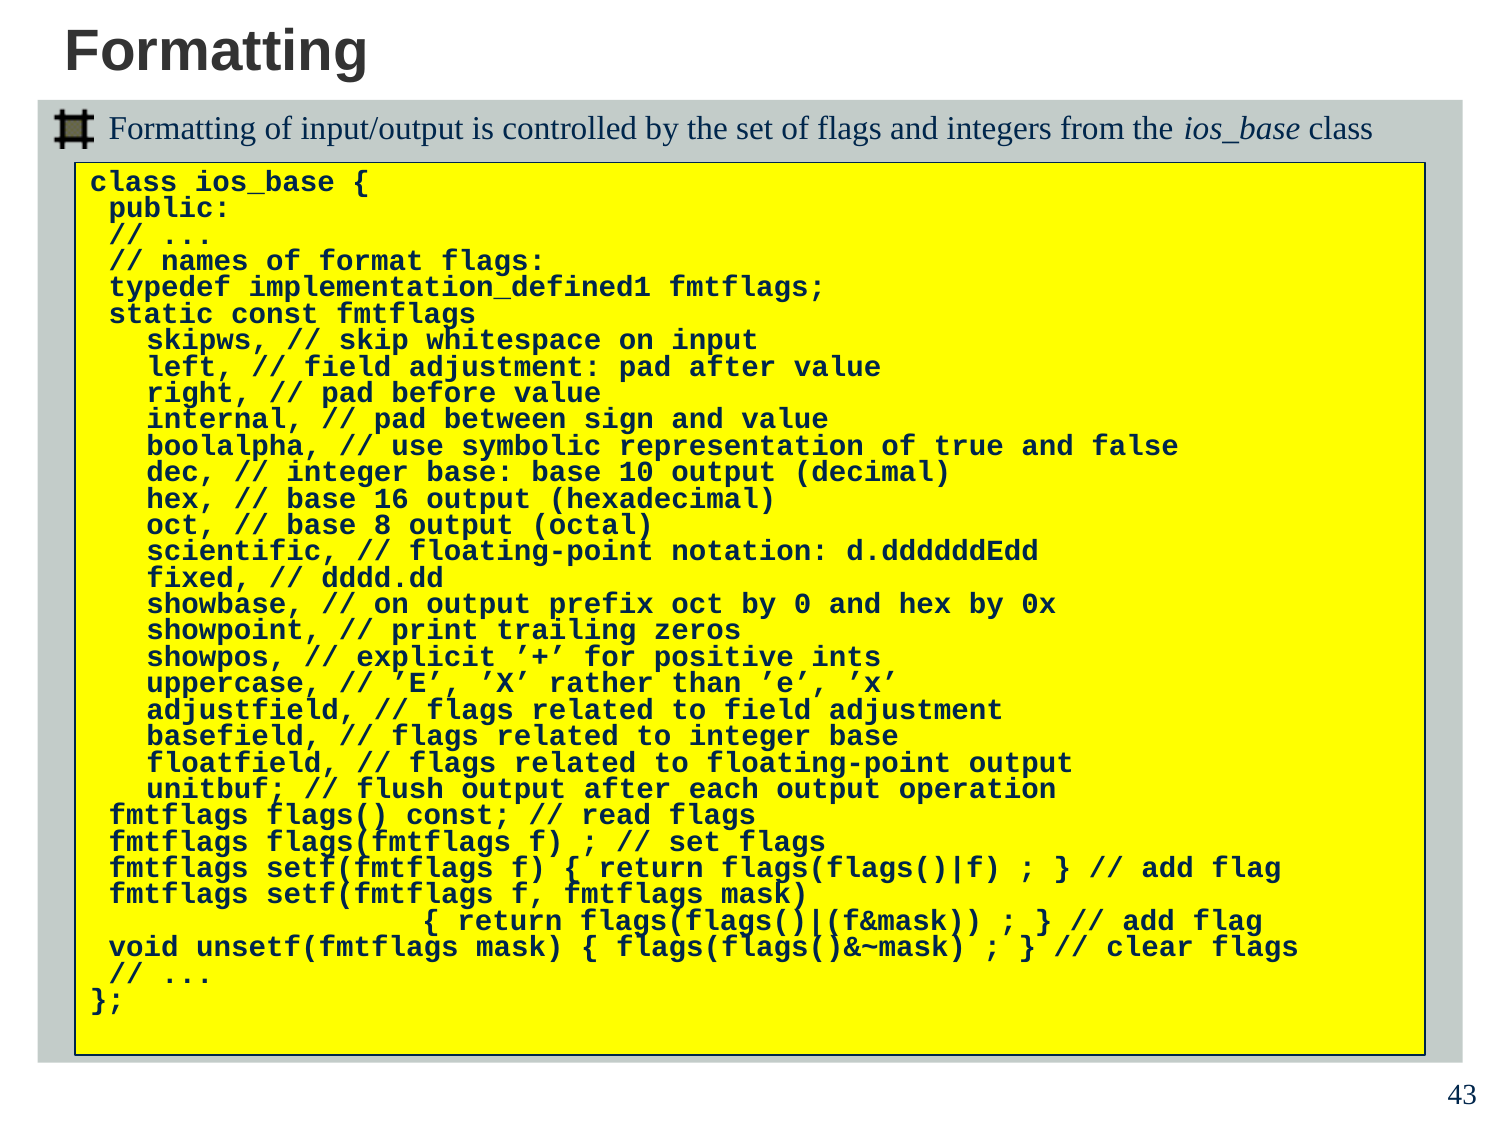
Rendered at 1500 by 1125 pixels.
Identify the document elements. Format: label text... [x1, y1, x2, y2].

title Formatting [50, 0, 1450, 91]
text_box class ios_base { public: // ... // names of format flags: typedef implementation_defined1 fmtflags; static const fmtflags skipws, // skip whitespace on input left, // field adjustment: pad after value right, // pad before value internal, // pad between sign and value boolalpha, // use symbolic representation of true and false dec, // integer base: base 10 output (decimal) hex, // base 16 output (hexadecimal) oct, // base 8 output (octal) scientific, // floating-point notation: d.ddddddEdd fixed, // dddd.dd showbase, // on output prefix oct by 0 and hex by 0x showpoint, // print trailing zeros showpos, // explicit ’+’ for positive ints uppercase, // ’E’, ’X’ rather than ’e’, ’x’ adjustfield, // flags related to field adjustment basefield, // flags related to integer base floatfield, // flags related to floating-point output unitbuf; // flush output after each output operation fmtflags flags() const; // read flags fmtflags flags(fmtflags f) ; // set flags fmtflags setf(fmtflags f) { return flags(flags()|f) ; } // add flag fmtflags setf(fmtflags f, fmtflags mask) { return flags(flags()|(f&mask)) ; } // add flag void unsetf(fmtflags mask) { flags(flags()&~mask) ; } // clear flags // ... }; [75, 162, 1426, 1094]
list Formatting of input/output is controlled by the set of flags and integers from the ios_base class [37, 99, 1463, 1063]
